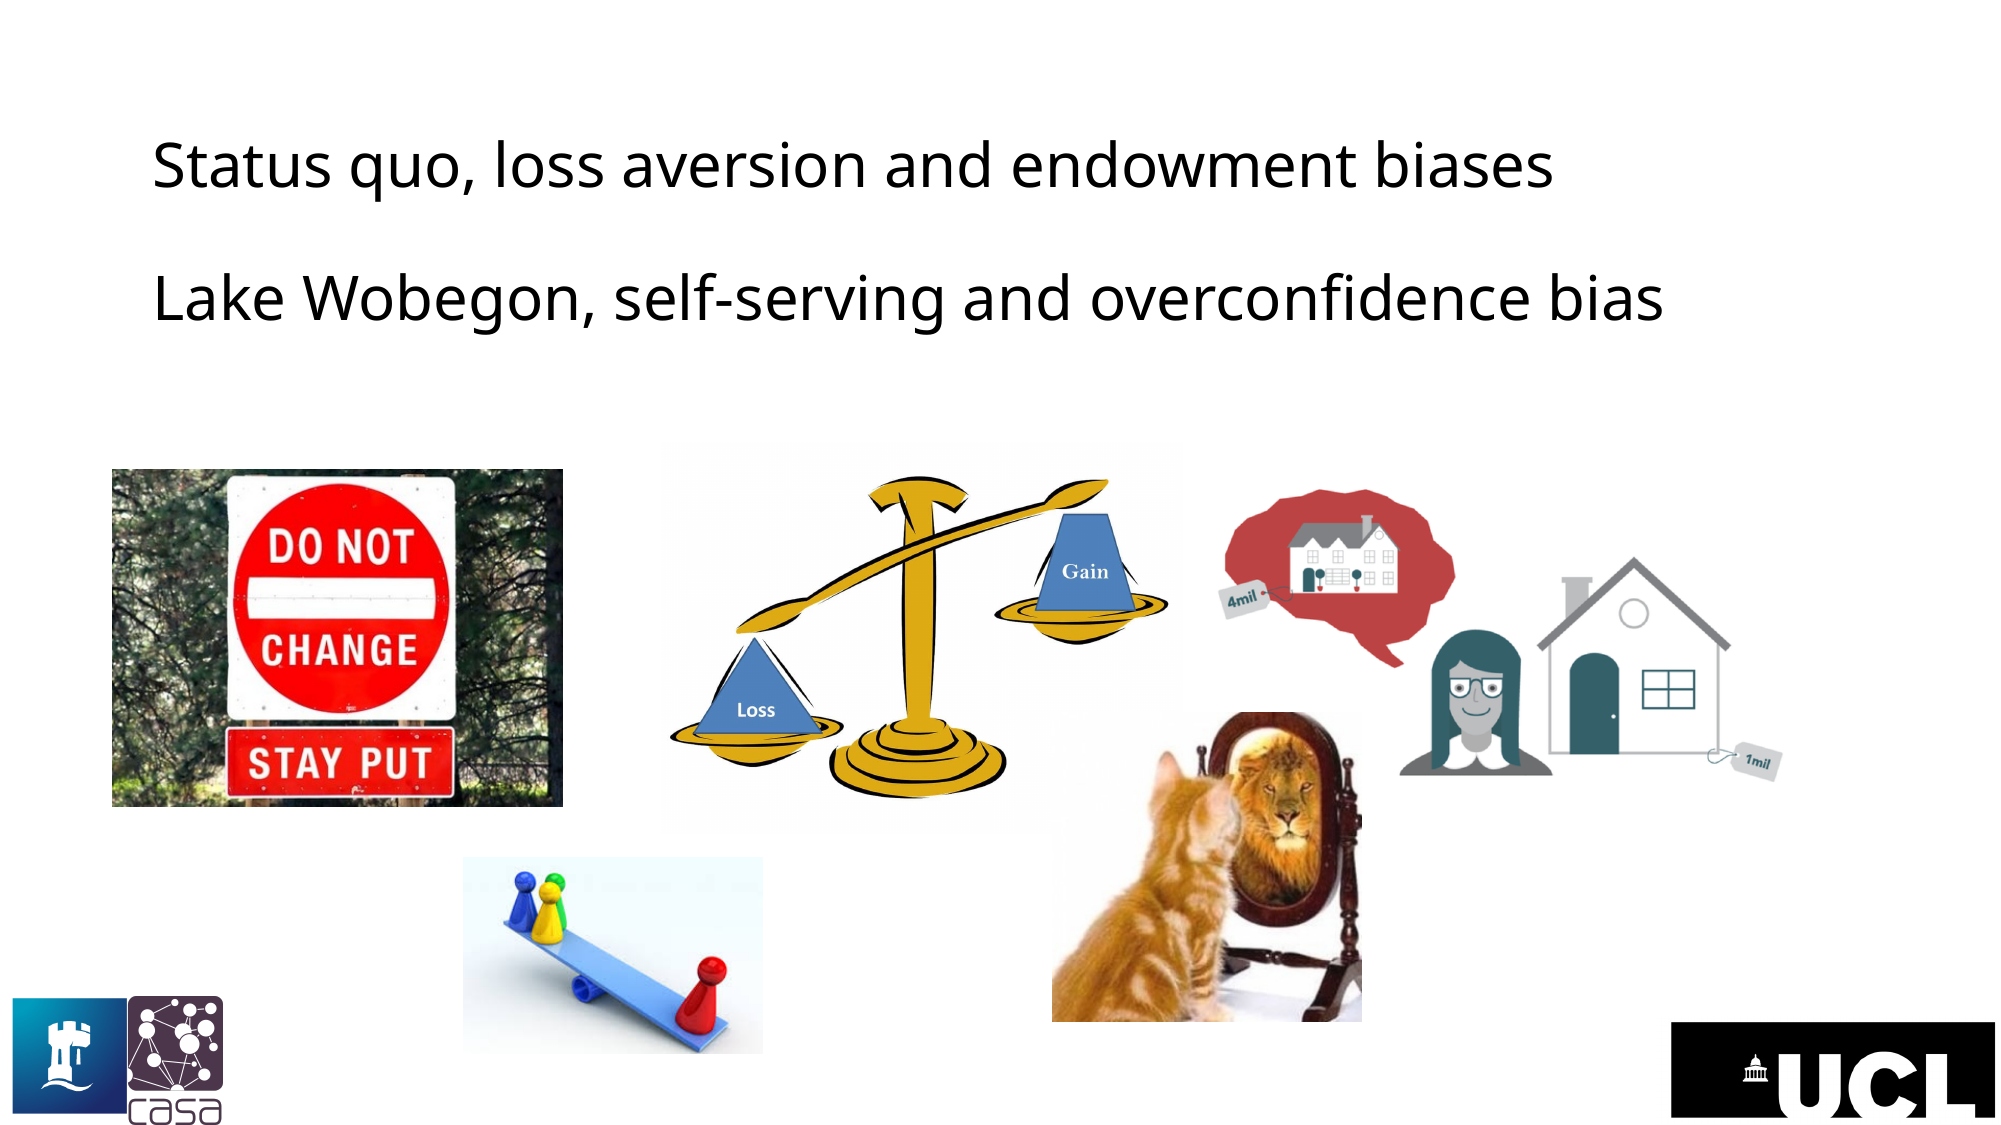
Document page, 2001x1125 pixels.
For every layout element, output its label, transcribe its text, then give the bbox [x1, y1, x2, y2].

picture [112, 469, 563, 807]
picture [463, 857, 763, 1055]
picture [661, 442, 1802, 1022]
title Status quo, loss aversion and endowment biases Lake Wobegon, self-serving and overconfidence bias [137, 125, 1863, 343]
